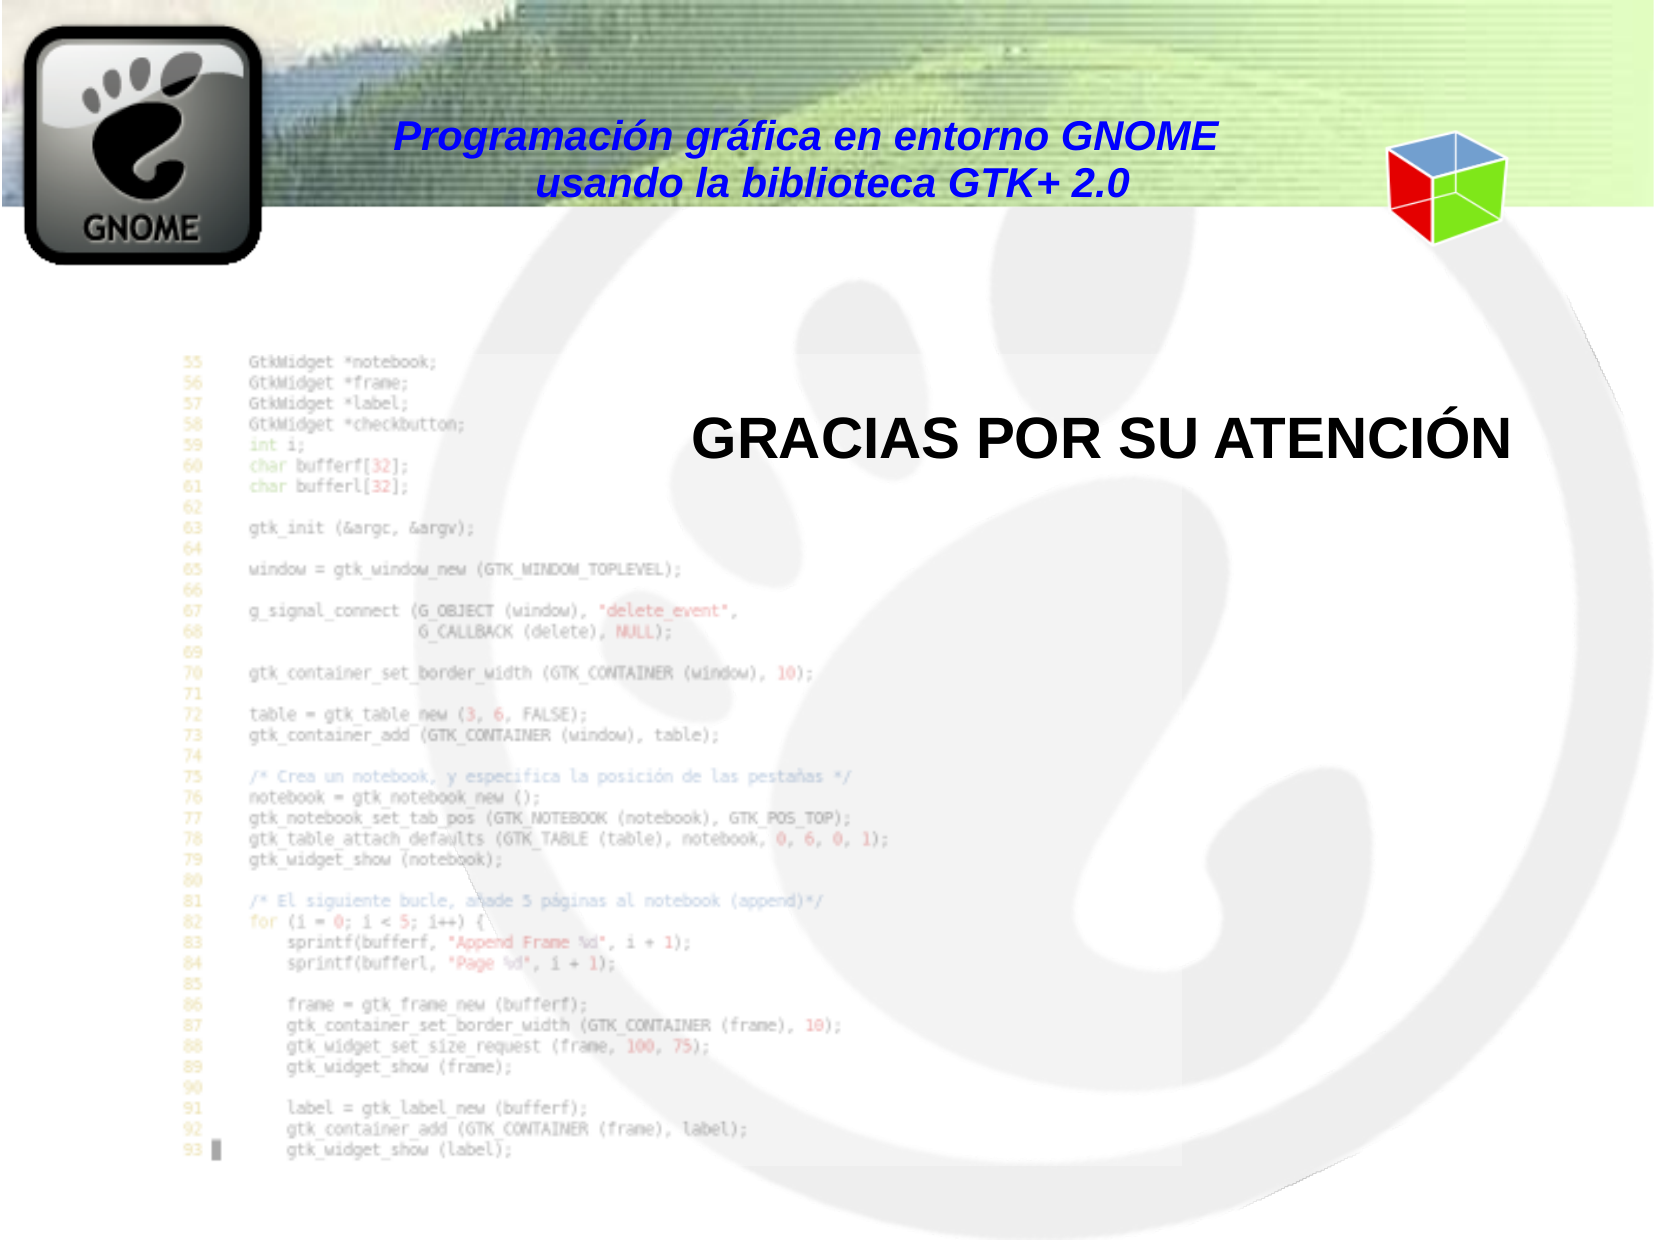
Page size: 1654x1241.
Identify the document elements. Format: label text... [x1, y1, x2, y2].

title Programación gráfica en entorno GNOME usando la biblioteca GTK+ 2.0 [236, 88, 1359, 296]
list GRACIAS POR SU ATENCIÓN [121, 324, 1534, 1105]
picture [2, 0, 1654, 1240]
